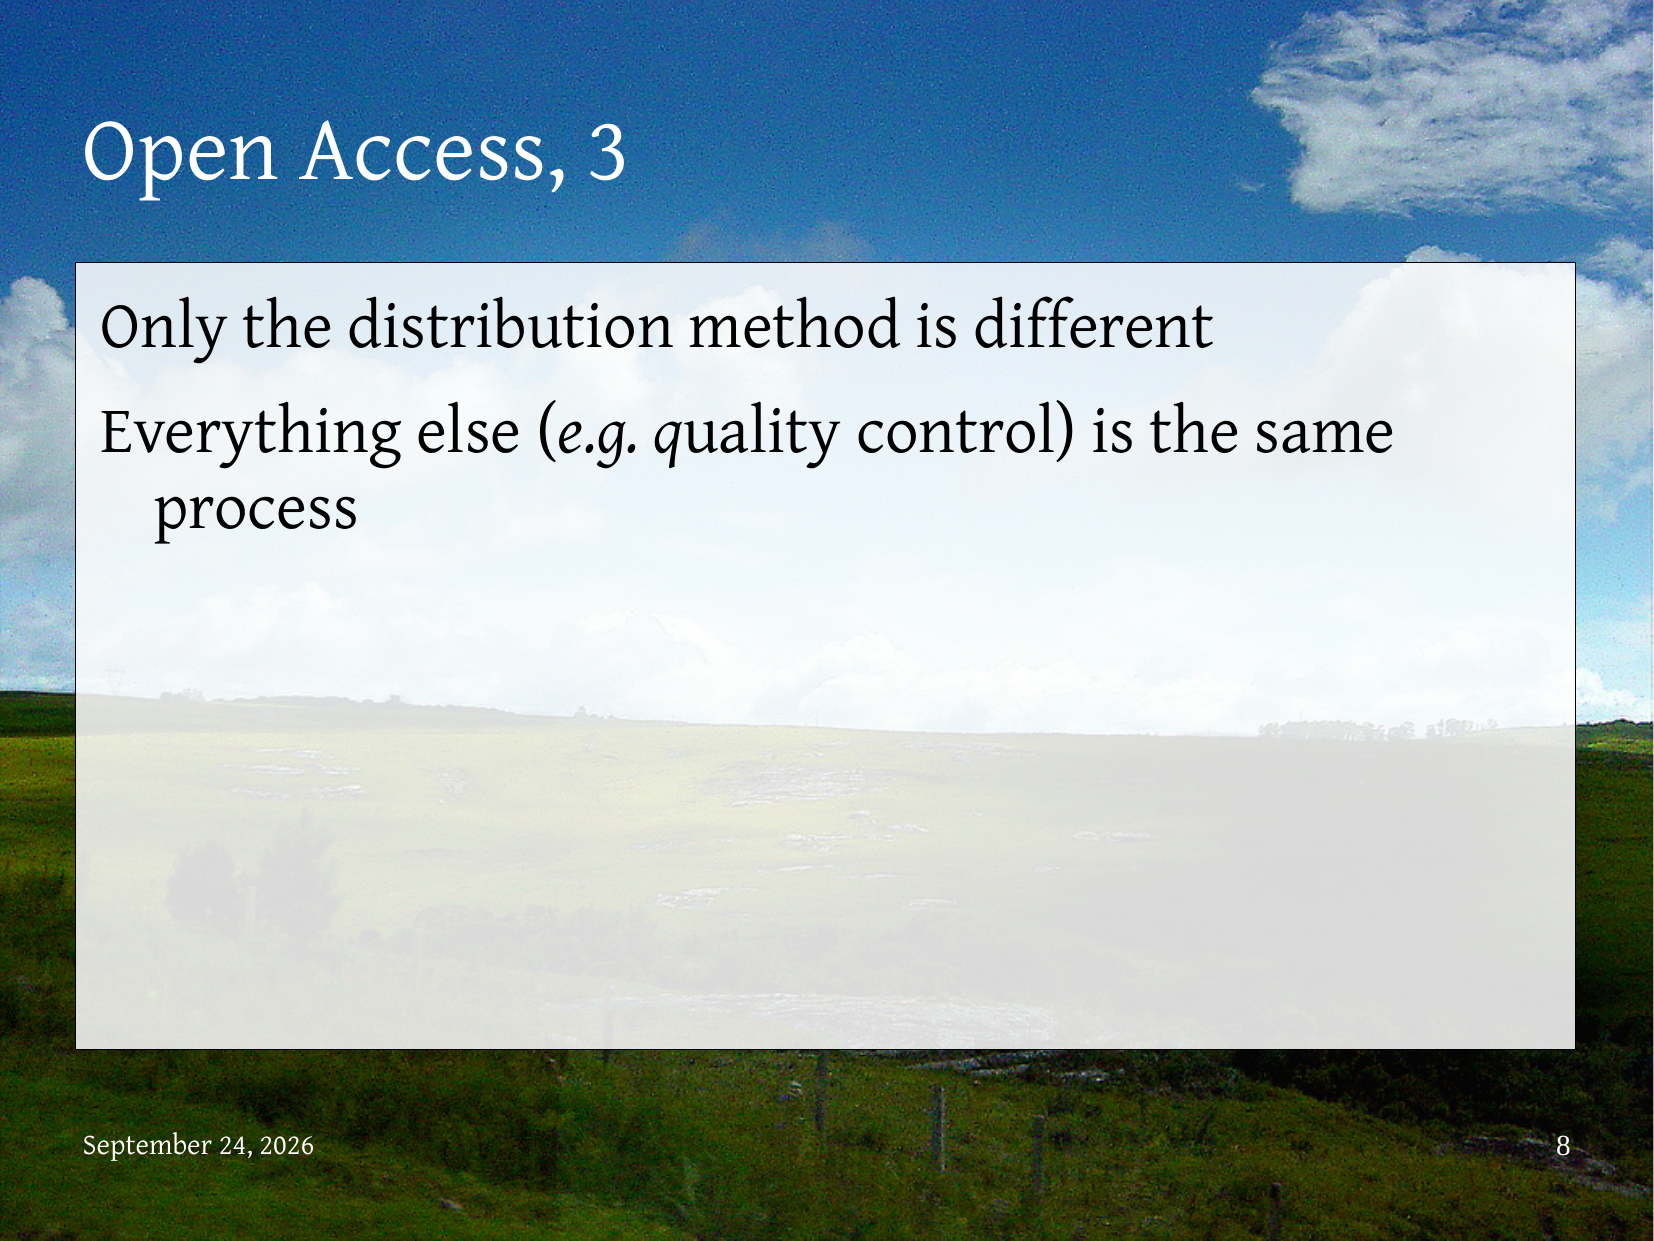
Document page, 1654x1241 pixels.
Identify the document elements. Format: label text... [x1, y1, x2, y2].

list Only the distribution method is different Everything else (e.g. quality control) is the same process [82, 290, 1571, 1094]
title Open Access, 3 [82, 56, 1571, 250]
picture [0, 0, 1654, 1241]
